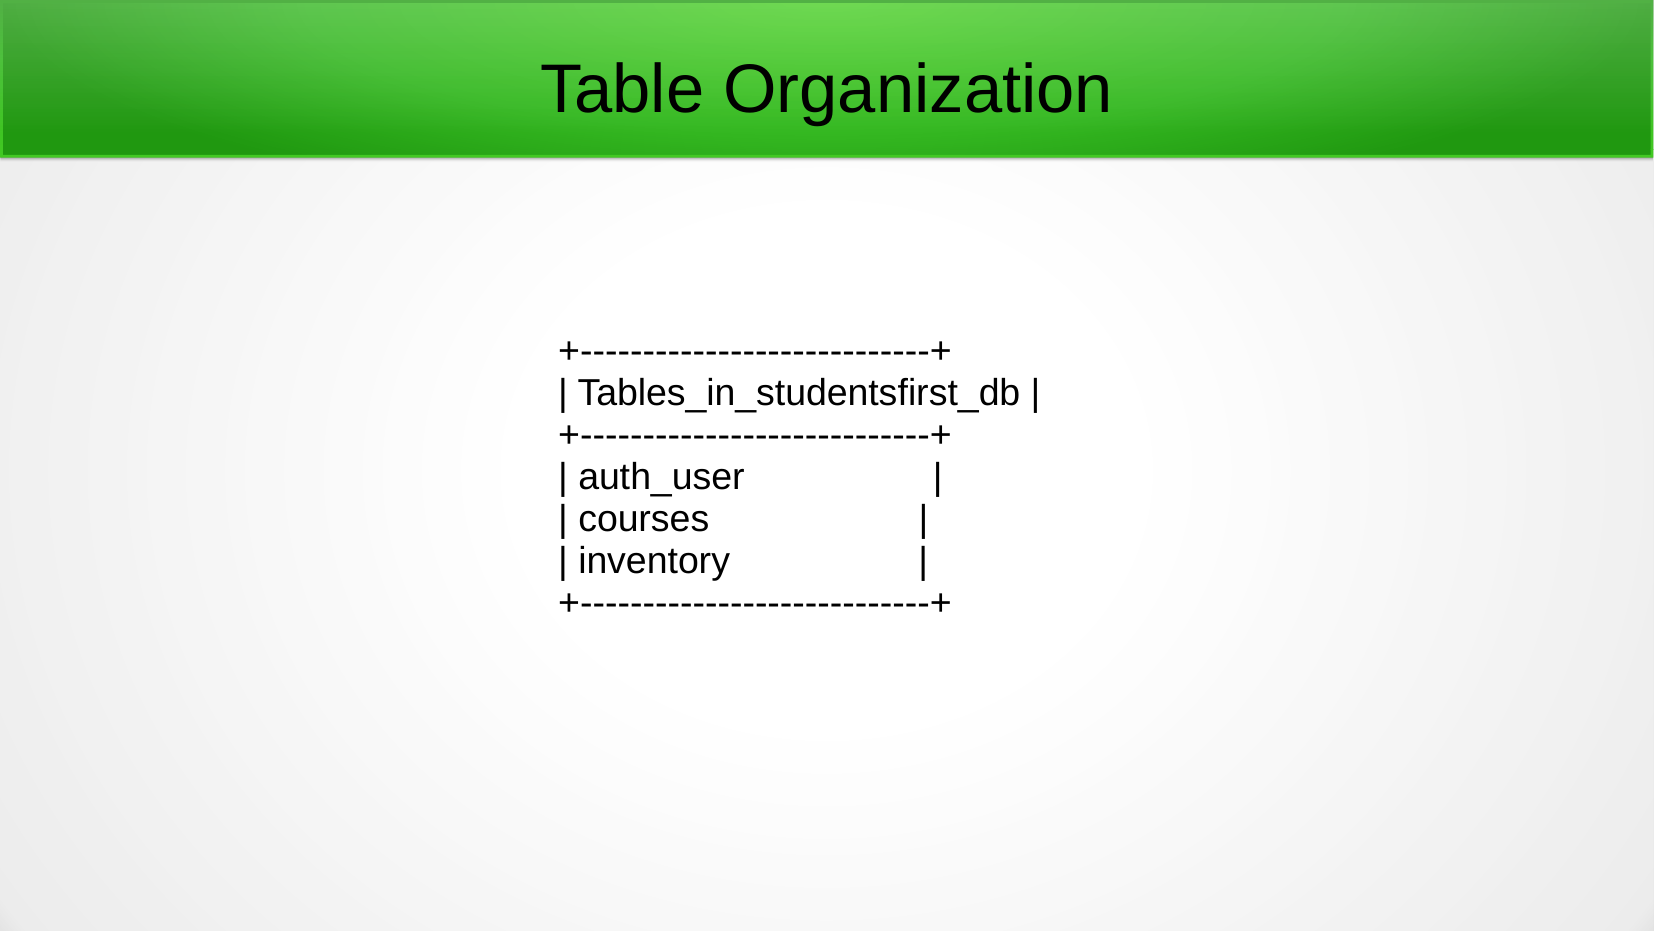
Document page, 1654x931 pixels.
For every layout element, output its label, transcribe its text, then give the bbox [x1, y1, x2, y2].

title Table Organization [82, 35, 1571, 142]
text_box +----------------------------+ | Tables_in_studentsfirst_db | +----------------------------+ | auth_user | | courses | | inventory | +----------------------------+ [543, 322, 1143, 697]
